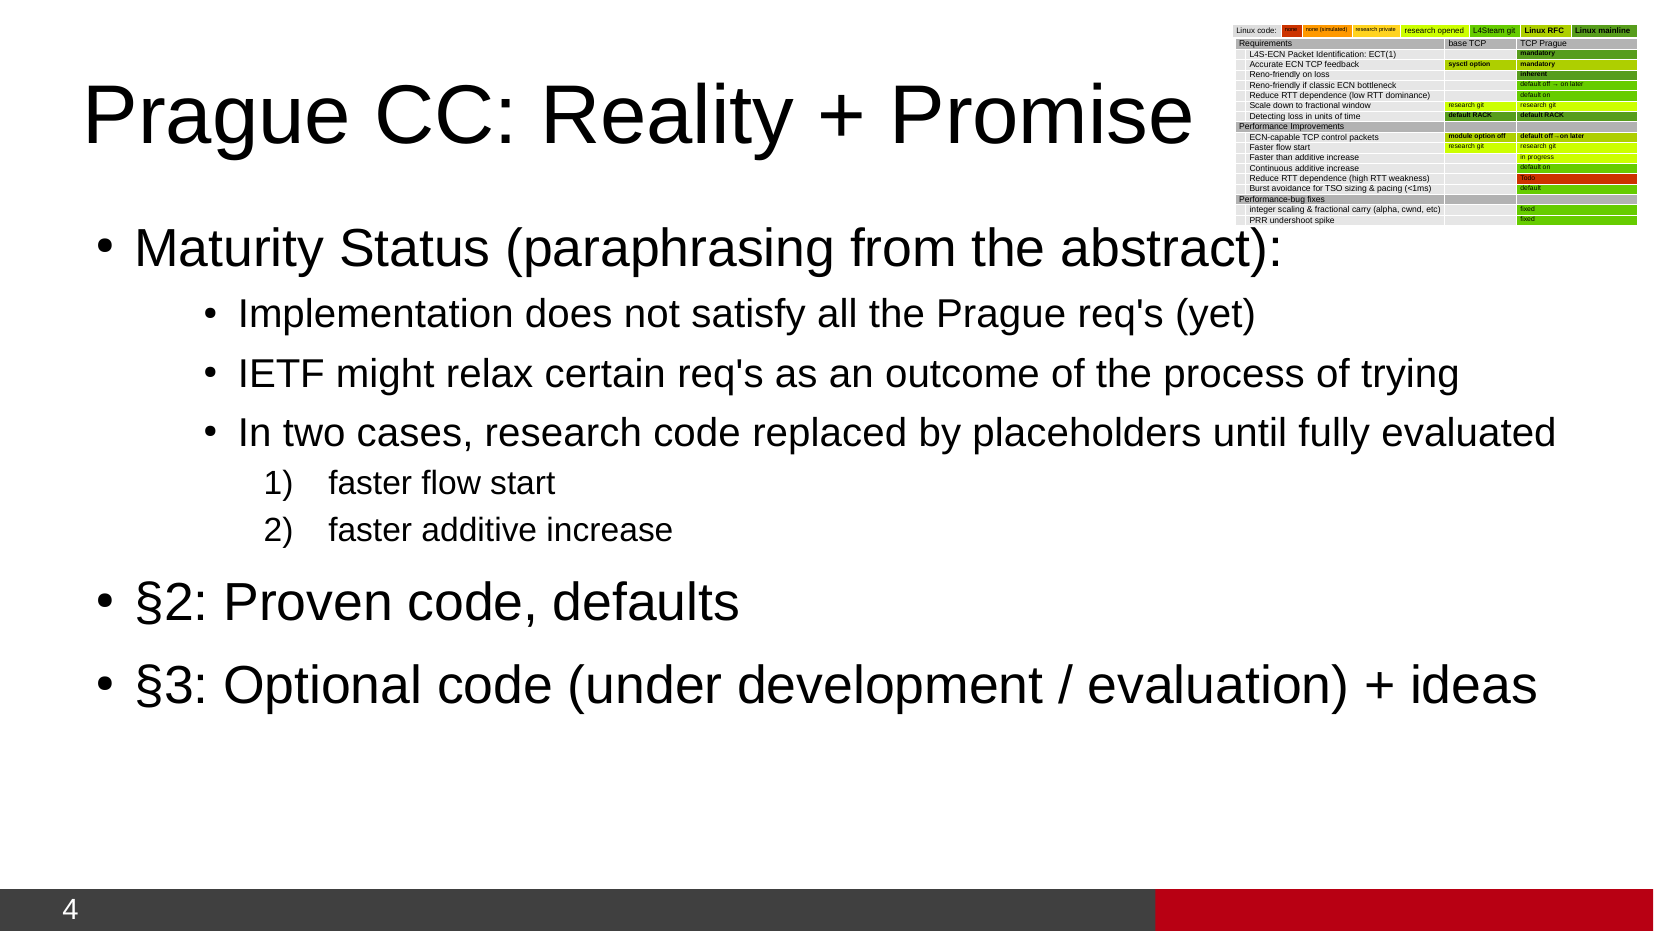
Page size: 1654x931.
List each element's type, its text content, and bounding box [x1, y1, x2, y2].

picture [1232, 24, 1638, 226]
title Prague CC: Reality + Promise [82, 37, 1232, 193]
list Maturity Status (paraphrasing from the abstract): Implementation does not satisfy all the Prague req's (yet) IETF might relax certain req's as an outcome of the process of trying In two cases, research code replaced by placeholders until fully evaluated faster flow start faster additive increase §2: Proven code, defaults §3: Optional code (under development / evaluation) + ideas [82, 217, 1571, 757]
